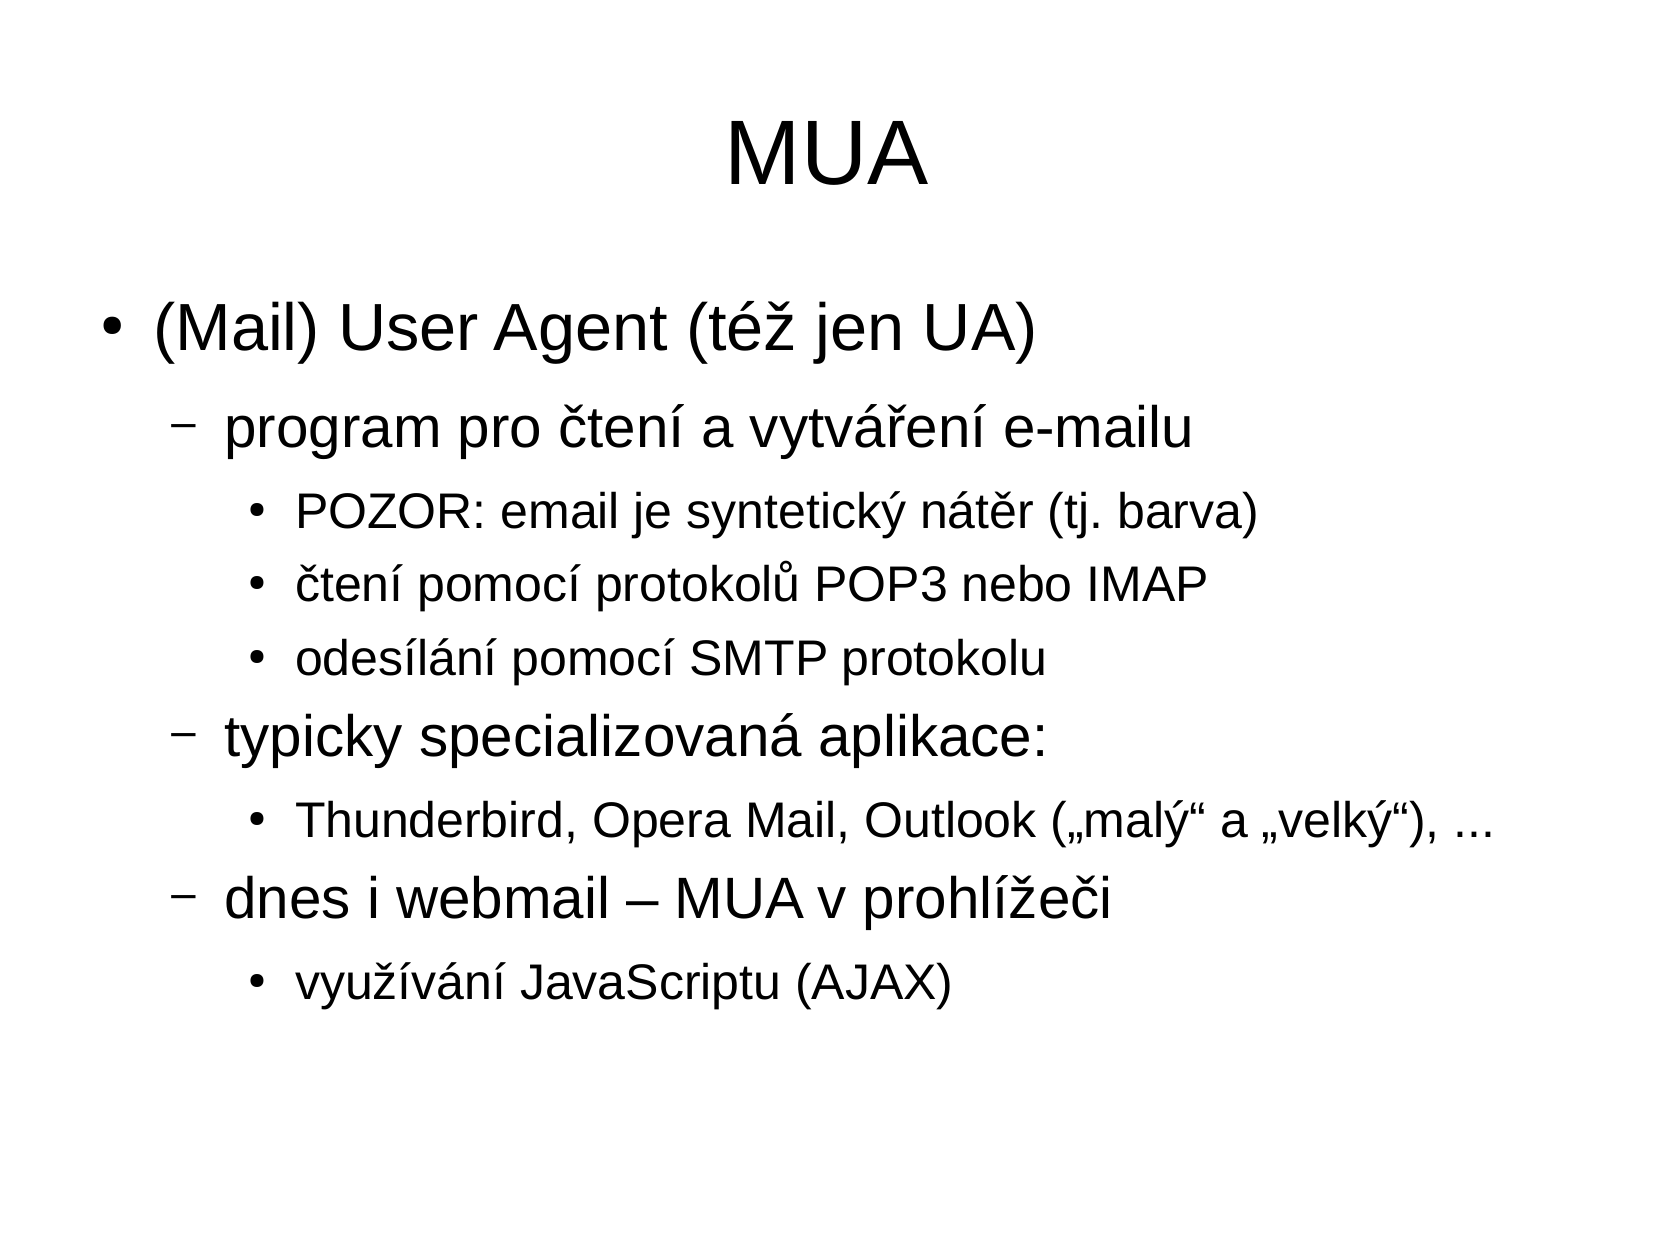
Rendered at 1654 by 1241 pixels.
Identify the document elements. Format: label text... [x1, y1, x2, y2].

title MUA [82, 49, 1571, 257]
list (Mail) User Agent (též jen UA) program pro čtení a vytváření e-mailu POZOR: email je syntetický nátěr (tj. barva) čtení pomocí protokolů POP3 nebo IMAP odesílání pomocí SMTP protokolu typicky specializovaná aplikace: Thunderbird, Opera Mail, Outlook („malý“ a „velký“), ... dnes i webmail – MUA v prohlížeči využívání JavaScriptu (AJAX) [82, 290, 1571, 1109]
